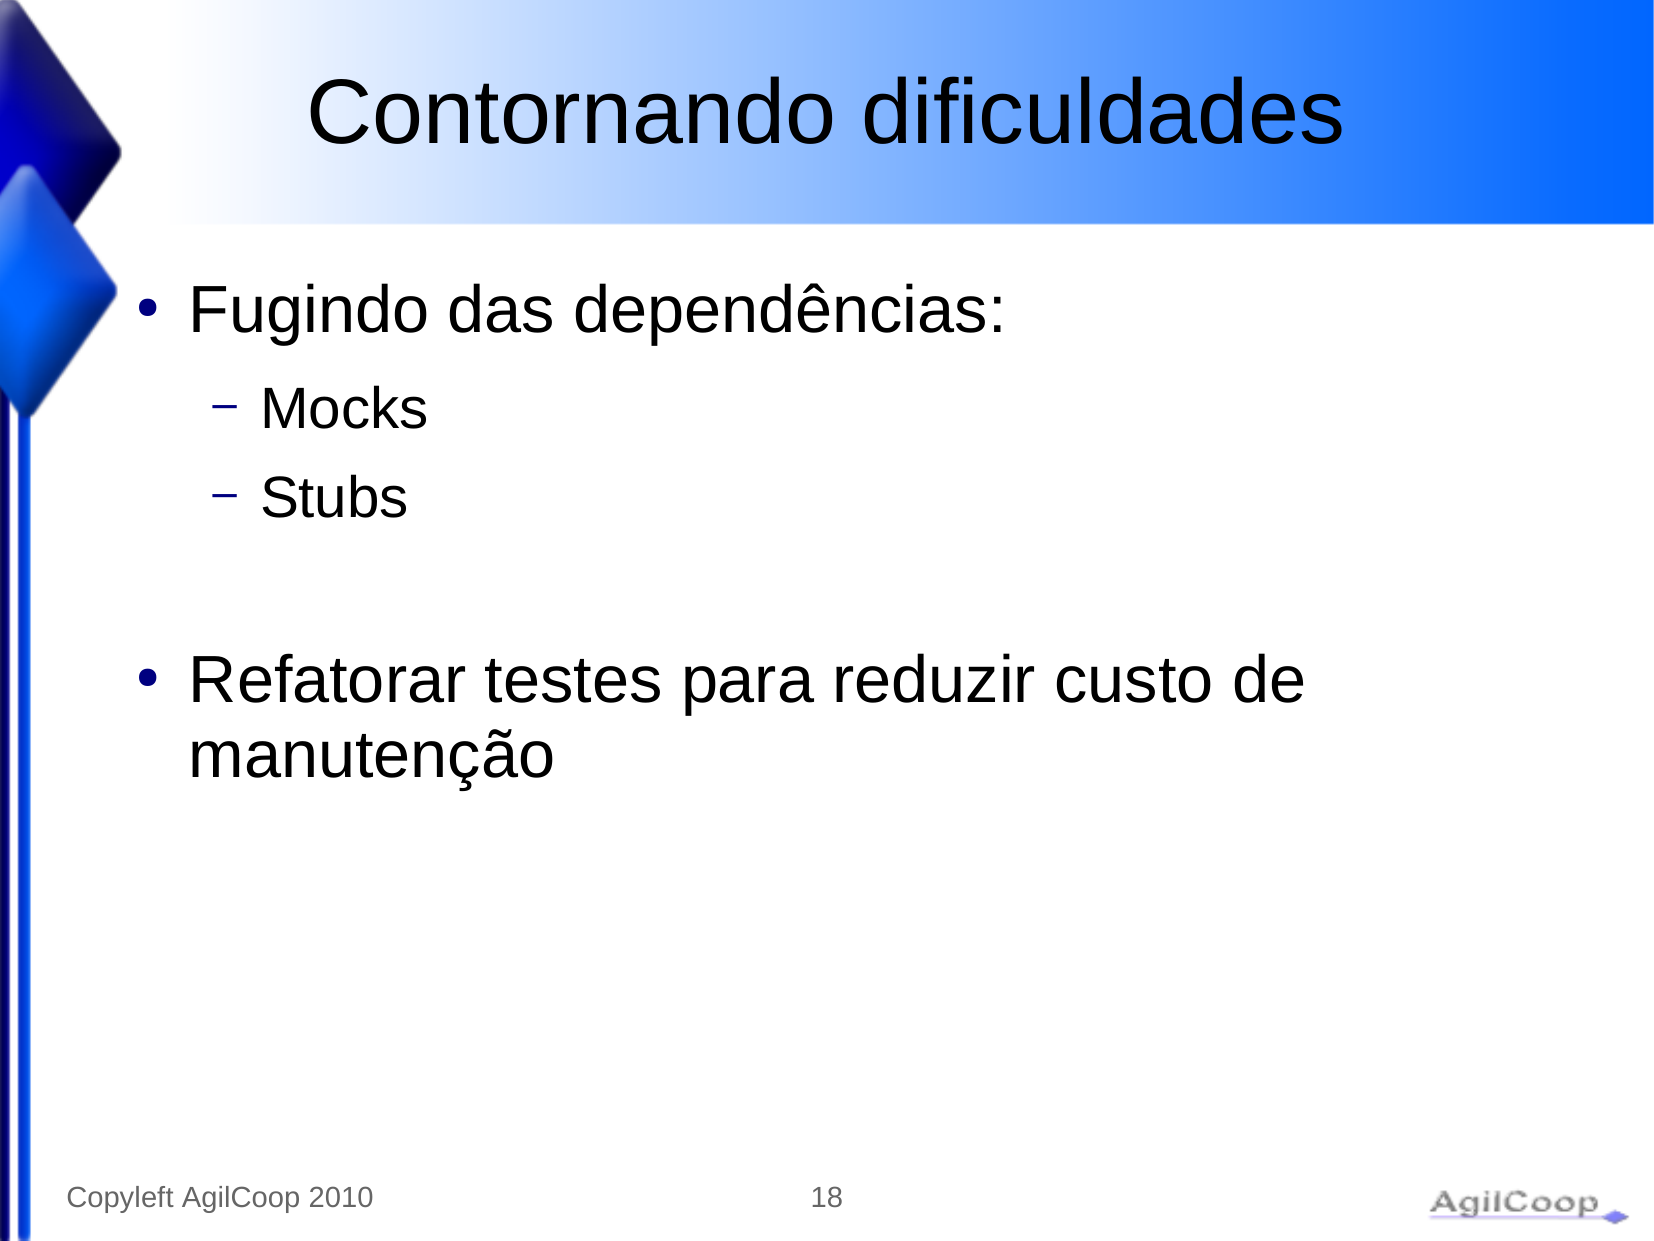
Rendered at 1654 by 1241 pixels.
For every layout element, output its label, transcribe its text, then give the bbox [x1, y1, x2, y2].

title Contornando dificuldades [82, 8, 1571, 216]
list Fugindo das dependências: Mocks Stubs Refatorar testes para reduzir custo de manutenção [118, 271, 1607, 1108]
picture [0, 0, 1654, 1241]
